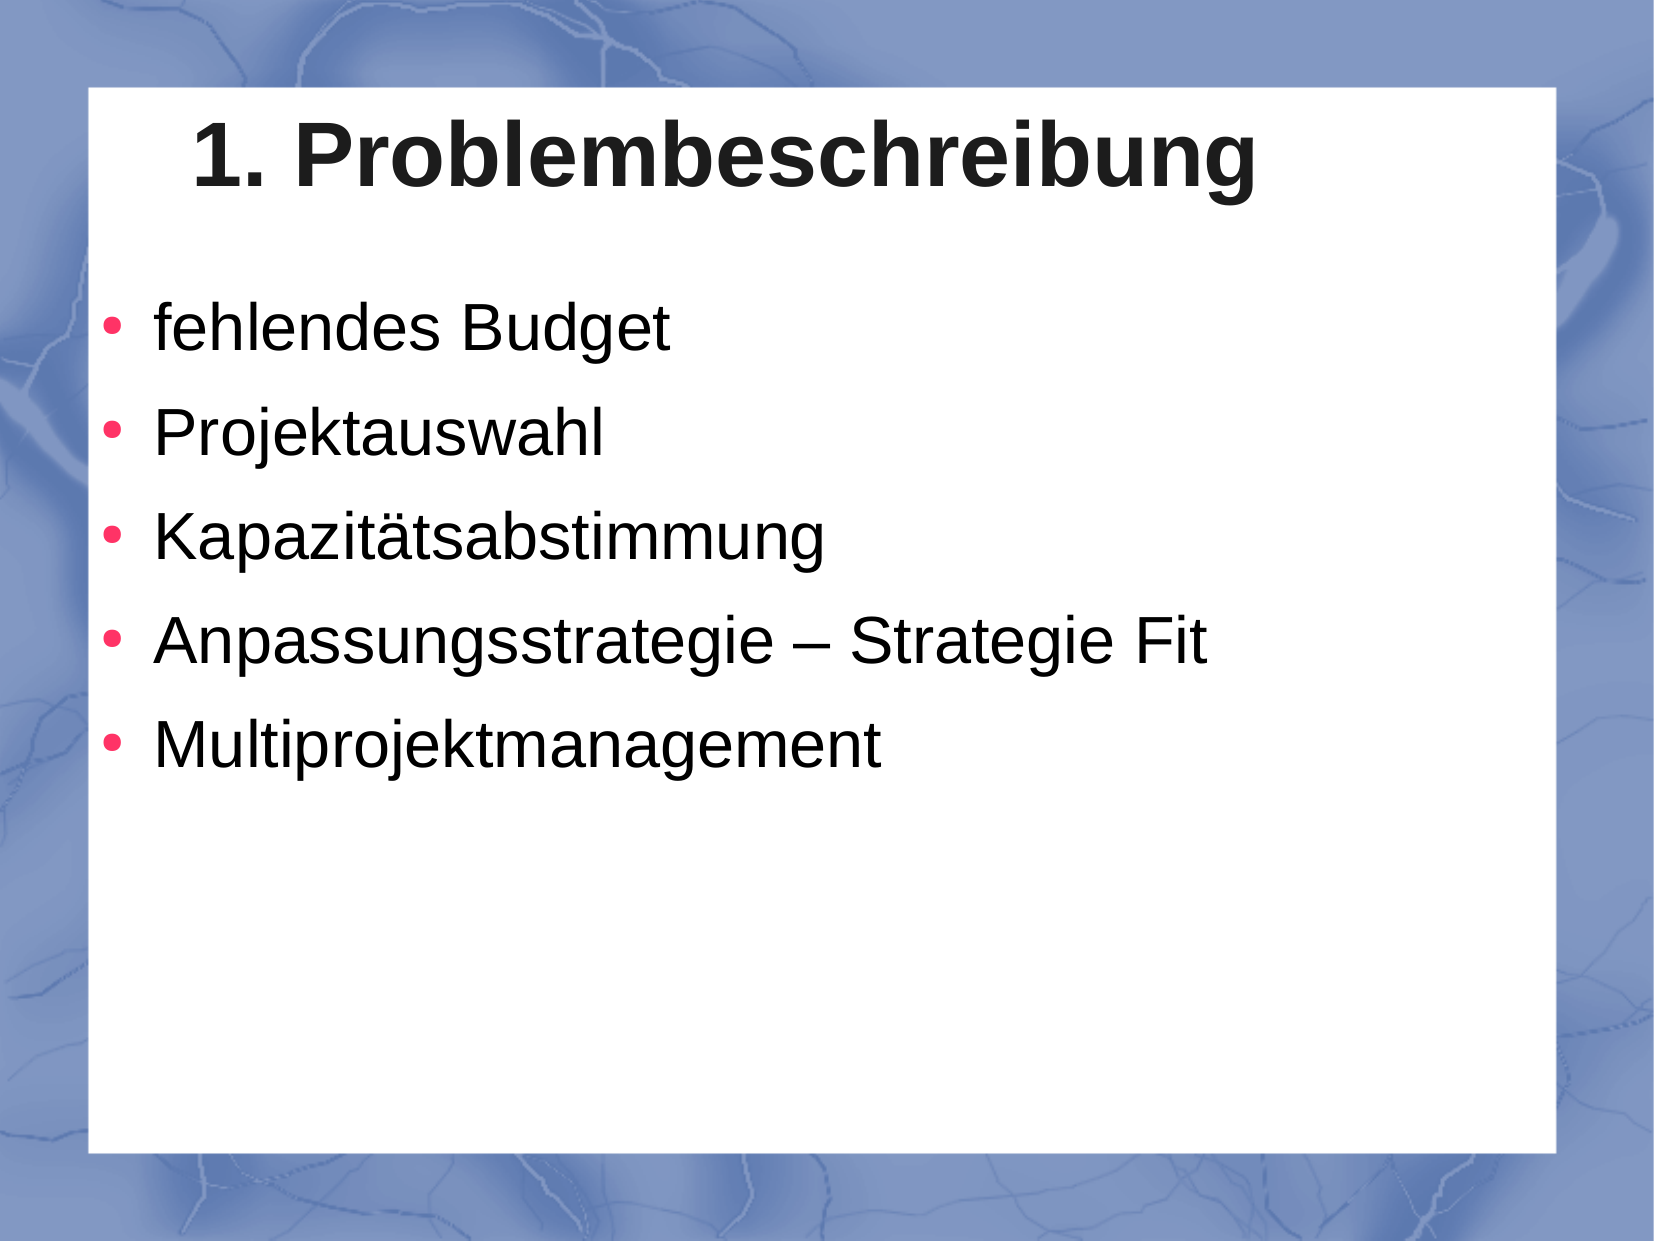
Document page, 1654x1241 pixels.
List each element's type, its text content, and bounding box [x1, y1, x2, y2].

title 1. Problembeschreibung [47, 51, 1406, 259]
picture [0, 0, 1654, 1241]
list fehlendes Budget Projektauswahl Kapazitätsabstimmung Anpassungsstrategie – Strategie Fit Multiprojektmanagement [82, 290, 1418, 1109]
